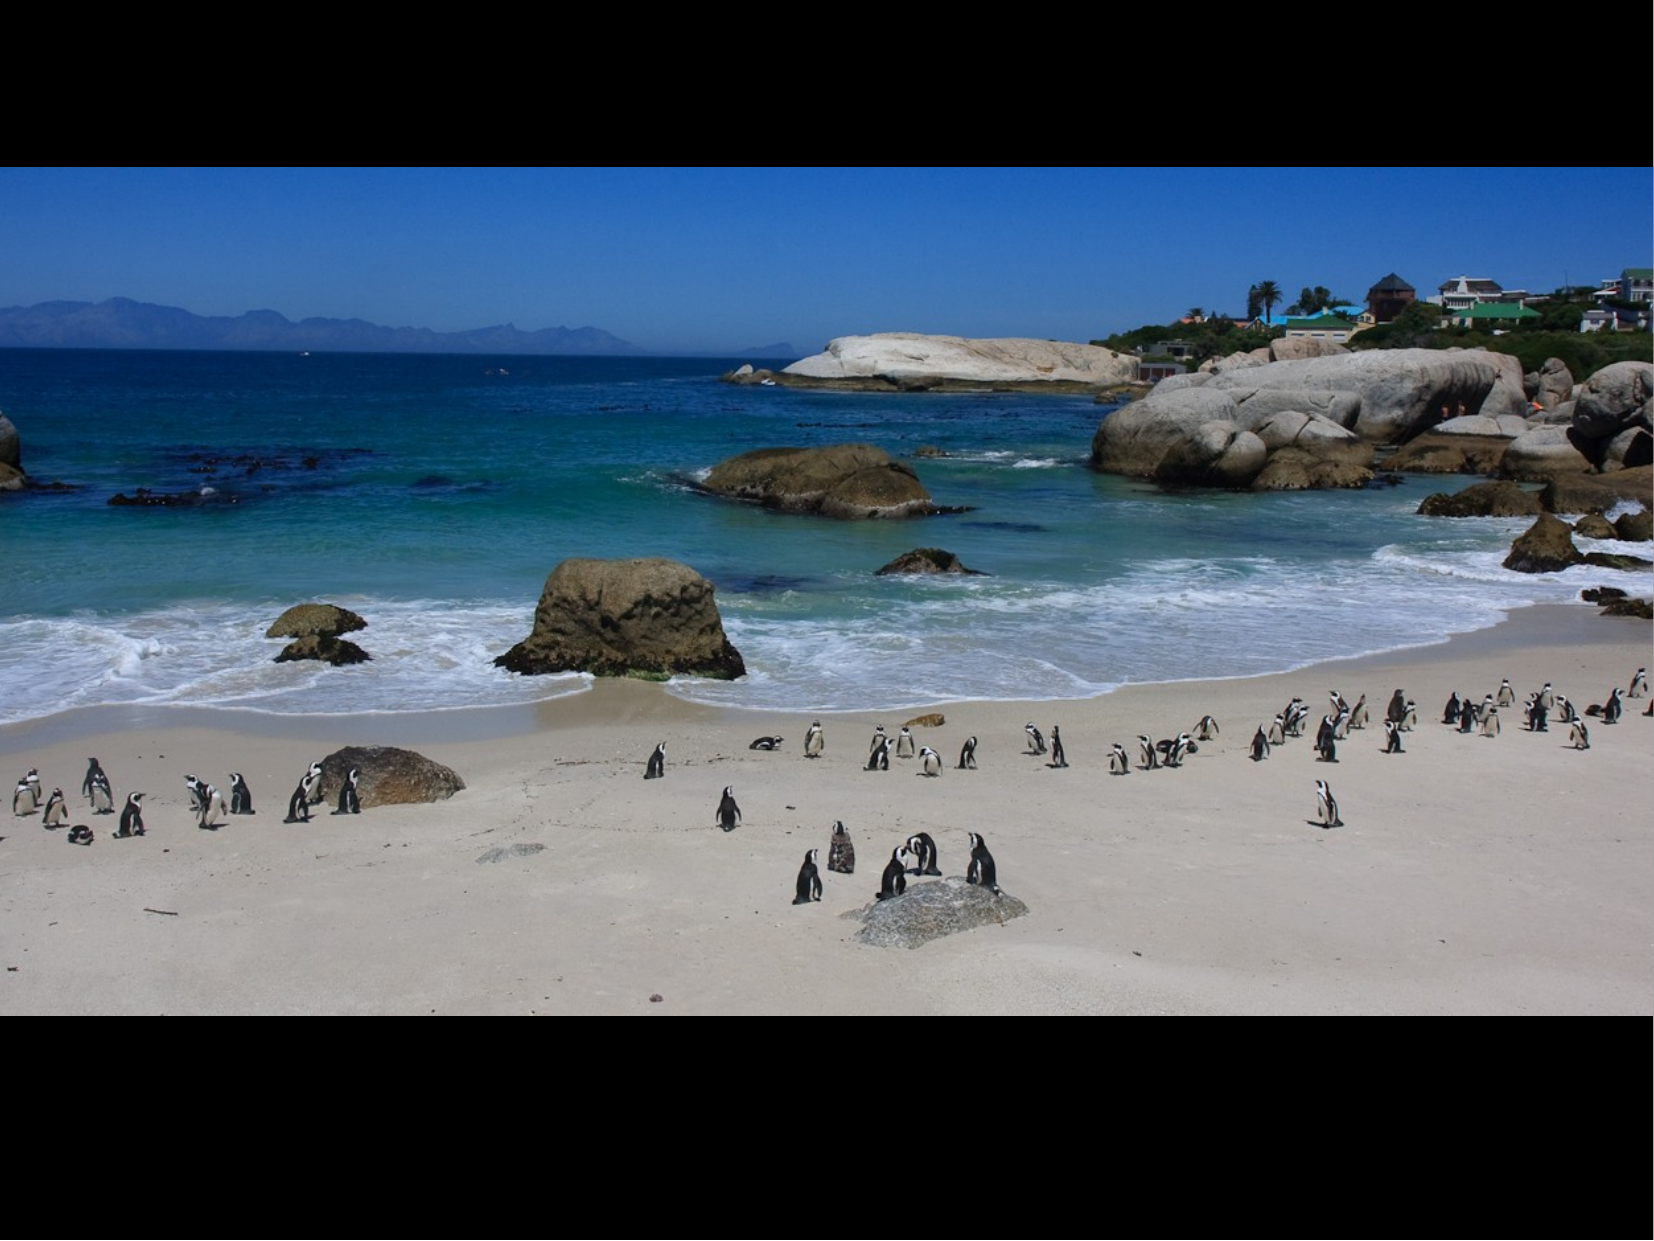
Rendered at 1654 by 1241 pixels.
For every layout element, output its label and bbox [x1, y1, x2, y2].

picture [0, 167, 1654, 1016]
